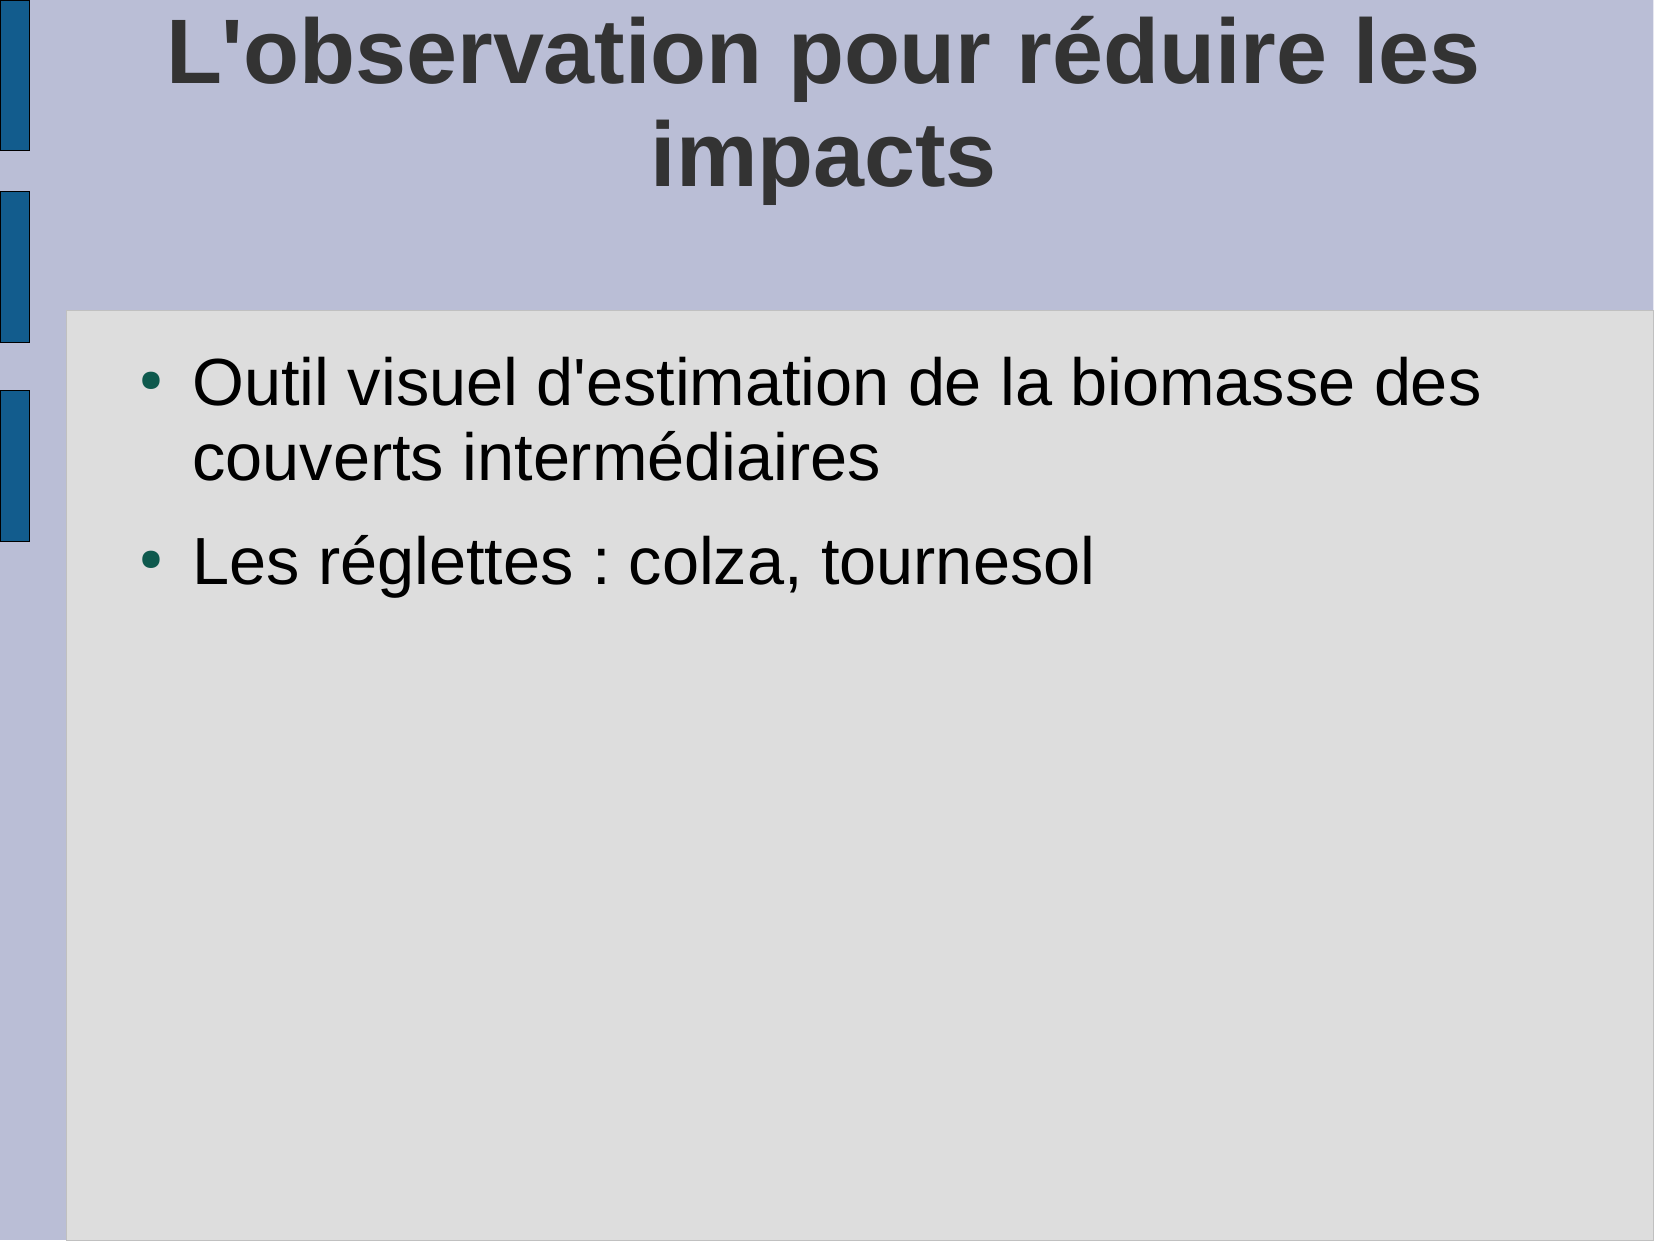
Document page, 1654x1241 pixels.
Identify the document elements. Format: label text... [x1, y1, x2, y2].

title L'observation pour réduire les impacts [118, 0, 1531, 208]
list Outil visuel d'estimation de la biomasse des couverts intermédiaires Les réglettes : colza, tournesol [121, 344, 1534, 1127]
